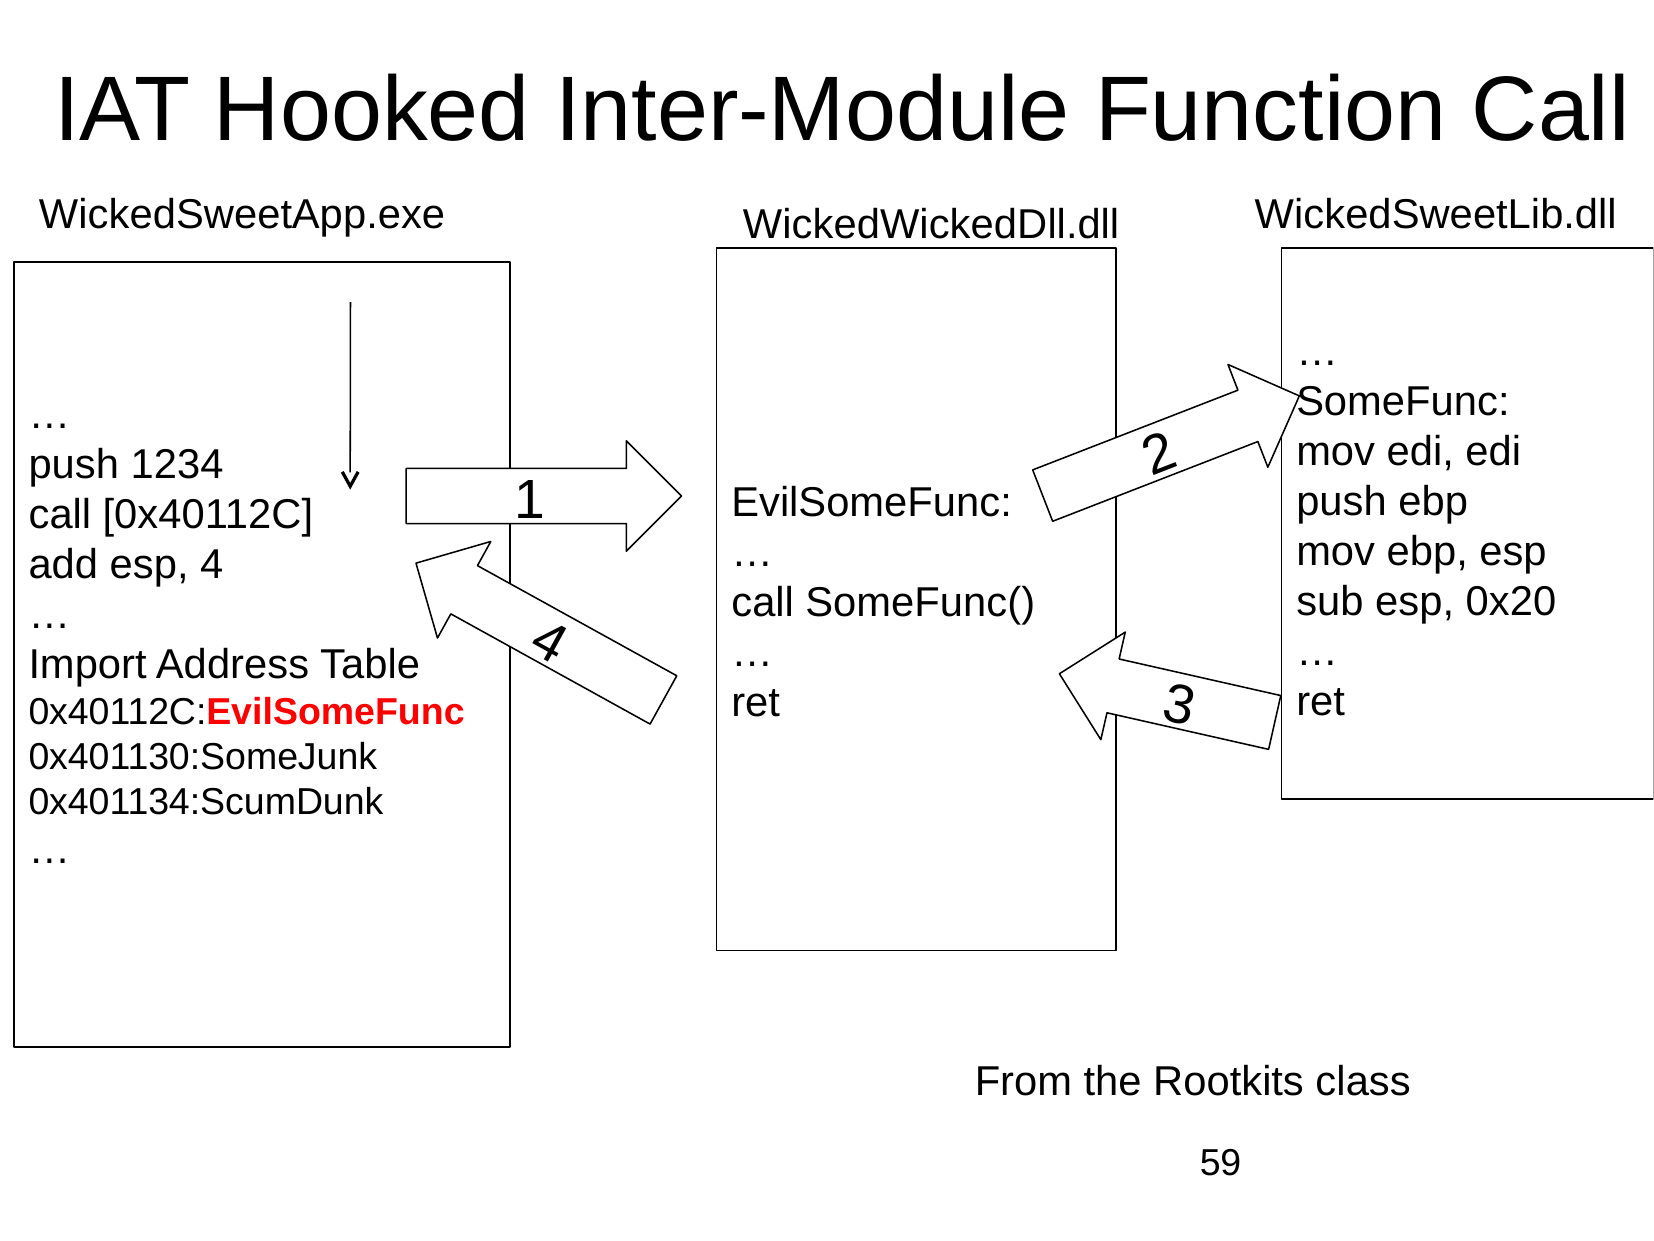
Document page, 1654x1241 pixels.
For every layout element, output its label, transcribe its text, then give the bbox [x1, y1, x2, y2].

text_box <number> [1185, 1129, 1530, 1213]
text_box 4 [415, 541, 677, 725]
text_box 3 [1059, 632, 1281, 750]
text_box … push 1234 call [0x40112C] add esp, 4 … Import Address Table 0x40112C:EvilSomeFunc 0x401130:SomeJunk 0x401134:ScumDunk … [13, 261, 510, 1048]
text_box From the Rootkits class [960, 1050, 1516, 1112]
text_box EvilSomeFunc: … call SomeFunc() … ret [716, 247, 1117, 951]
text_box WickedWickedDll.dll [728, 189, 1135, 255]
title IAT Hooked Inter-Module Function Call [0, 0, 1654, 207]
text_box … SomeFunc: mov edi, edi push ebp mov ebp, esp sub esp, 0x20 … ret [1281, 247, 1654, 800]
text_box 2 [1032, 364, 1300, 522]
text_box 1 [406, 440, 682, 552]
text_box WickedSweetApp.exe [24, 179, 461, 245]
text_box WickedSweetLib.dll [1239, 179, 1632, 245]
